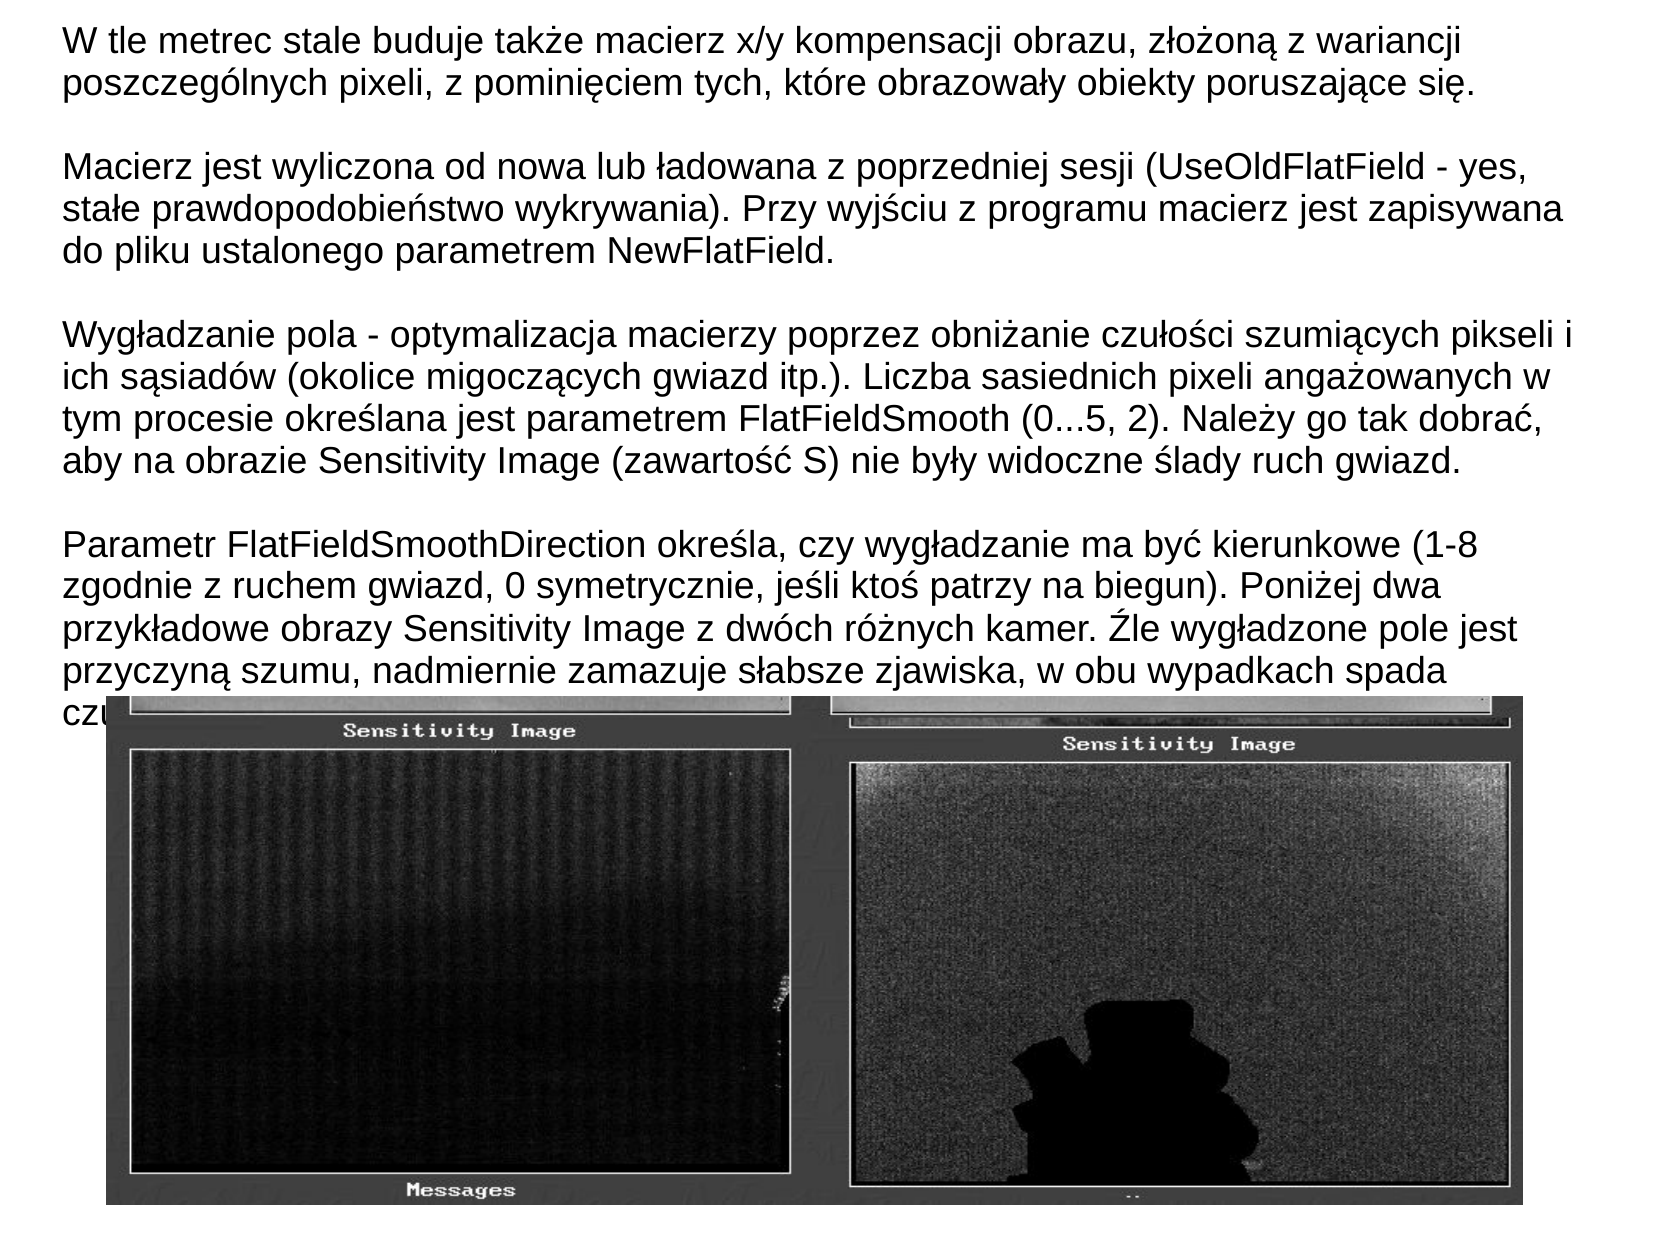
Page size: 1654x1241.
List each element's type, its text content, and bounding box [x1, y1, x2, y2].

picture [106, 696, 1523, 1205]
text_box W tle metrec stale buduje także macierz x/y kompensacji obrazu, złożoną z wariancji poszczególnych pixeli, z pominięciem tych, które obrazowały obiekty poruszające się. Macierz jest wyliczona od nowa lub ładowana z poprzedniej sesji (UseOldFlatField - yes, stałe prawdopodobieństwo wykrywania). Przy wyjściu z programu macierz jest zapisywana do pliku ustalonego parametrem NewFlatField. Wygładzanie pola - optymalizacja macierzy poprzez obniżanie czułości szumiących pikseli i ich sąsiadów (okolice migoczących gwiazd itp.). Liczba sasiednich pixeli angażowanych w tym procesie określana jest parametrem FlatFieldSmooth (0...5, 2). Należy go tak dobrać, aby na obrazie Sensitivity Image (zawartość S) nie były widoczne ślady ruch gwiazd. Parametr FlatFieldSmoothDirection określa, czy wygładzanie ma być kierunkowe (1-8 zgodnie z ruchem gwiazd, 0 symetrycznie, jeśli ktoś patrzy na biegun). Poniżej dwa przykładowe obrazy Sensitivity Image z dwóch różnych kamer. Źle wygładzone pole jest przyczyną szumu, nadmiernie zamazuje słabsze zjawiska, w obu wypadkach spada czułość. [47, 11, 1607, 700]
